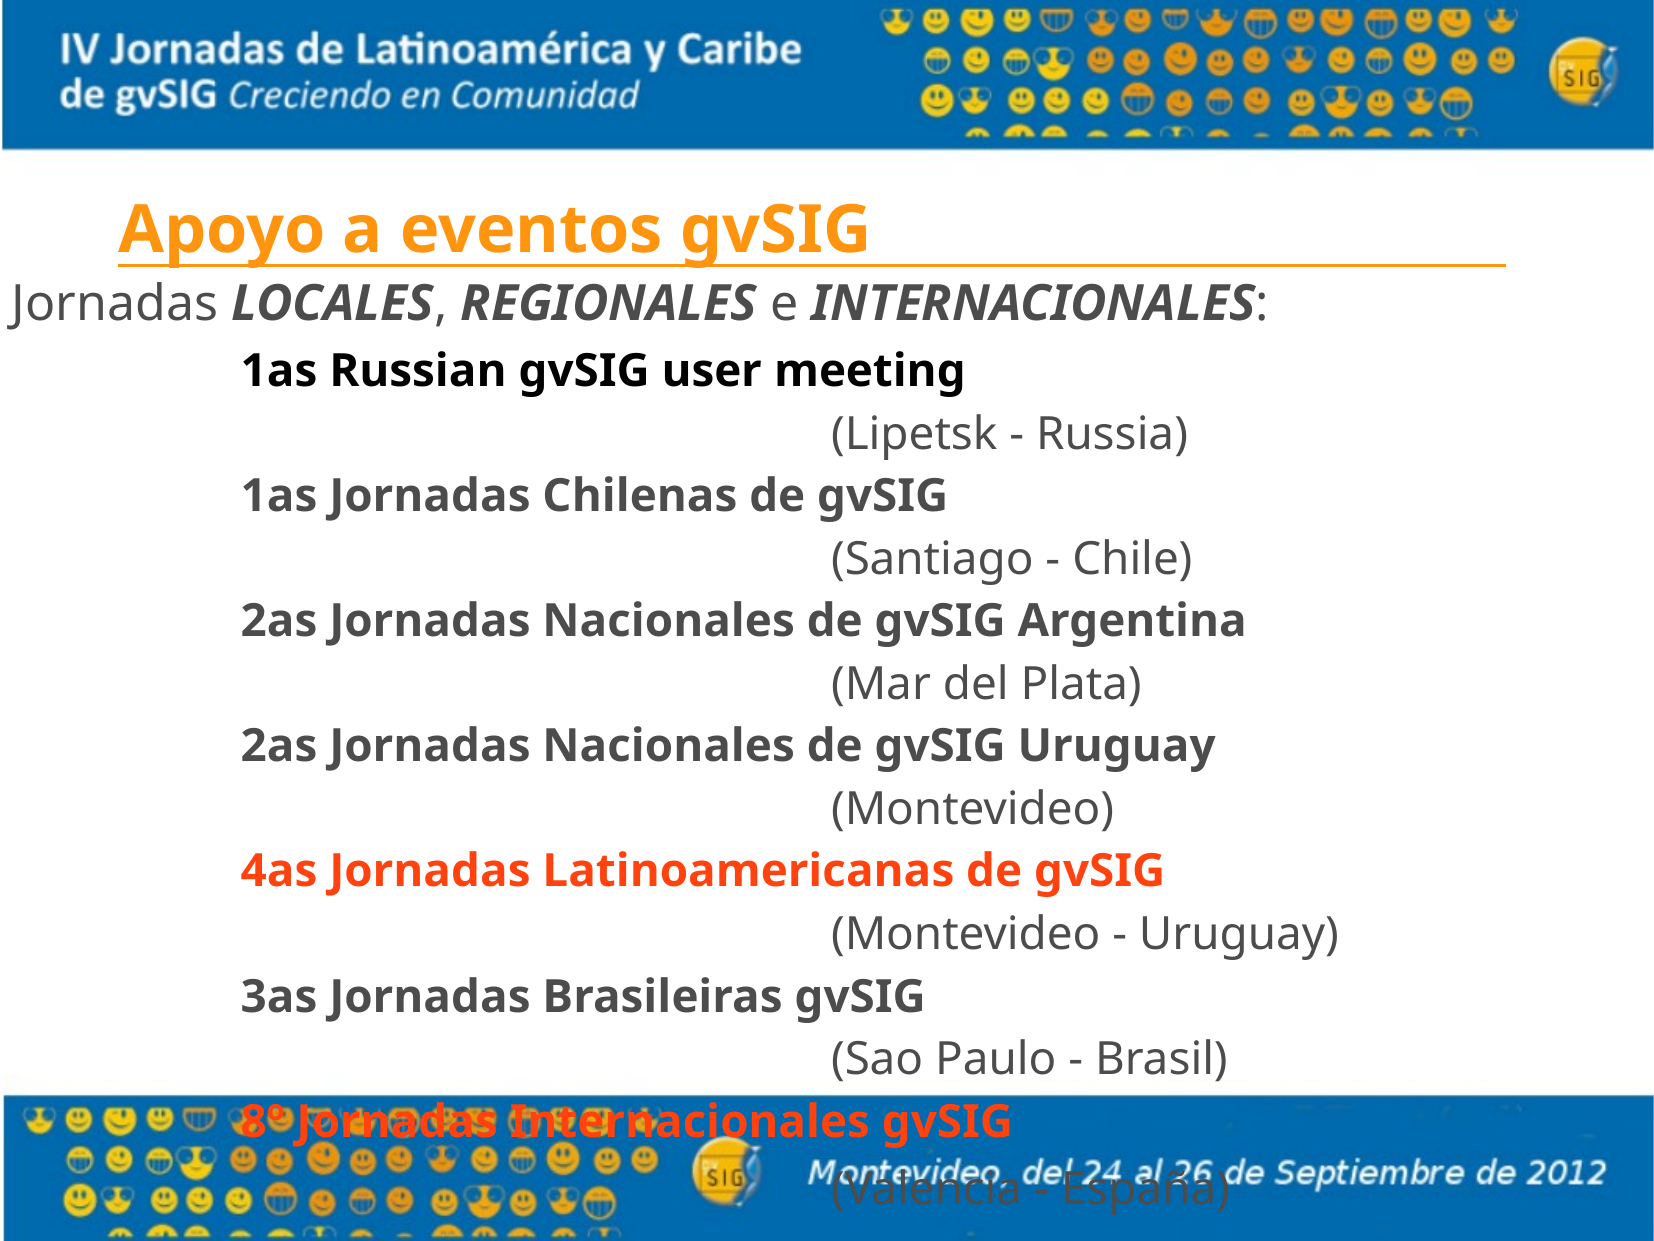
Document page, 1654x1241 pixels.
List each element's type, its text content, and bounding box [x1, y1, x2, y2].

text_box 1as Russian gvSIG user meeting (Lipetsk - Russia) 1as Jornadas Chilenas de gvSIG (Santiago - Chile) 2as Jornadas Nacionales de gvSIG Argentina (Mar del Plata) 2as Jornadas Nacionales de gvSIG Uruguay (Montevideo) 4as Jornadas Latinoamericanas de gvSIG (Montevideo - Uruguay) 3as Jornadas Brasileiras gvSIG (Sao Paulo - Brasil) 8º Jornadas Internacionales gvSIG (Valencia - España) [78, 330, 1654, 1096]
text_box Jornadas LOCALES, REGIONALES e INTERNACIONALES: [11, 271, 1613, 330]
title Apoyo a eventos gvSIG [118, 187, 1607, 266]
picture [1, 0, 1654, 1241]
